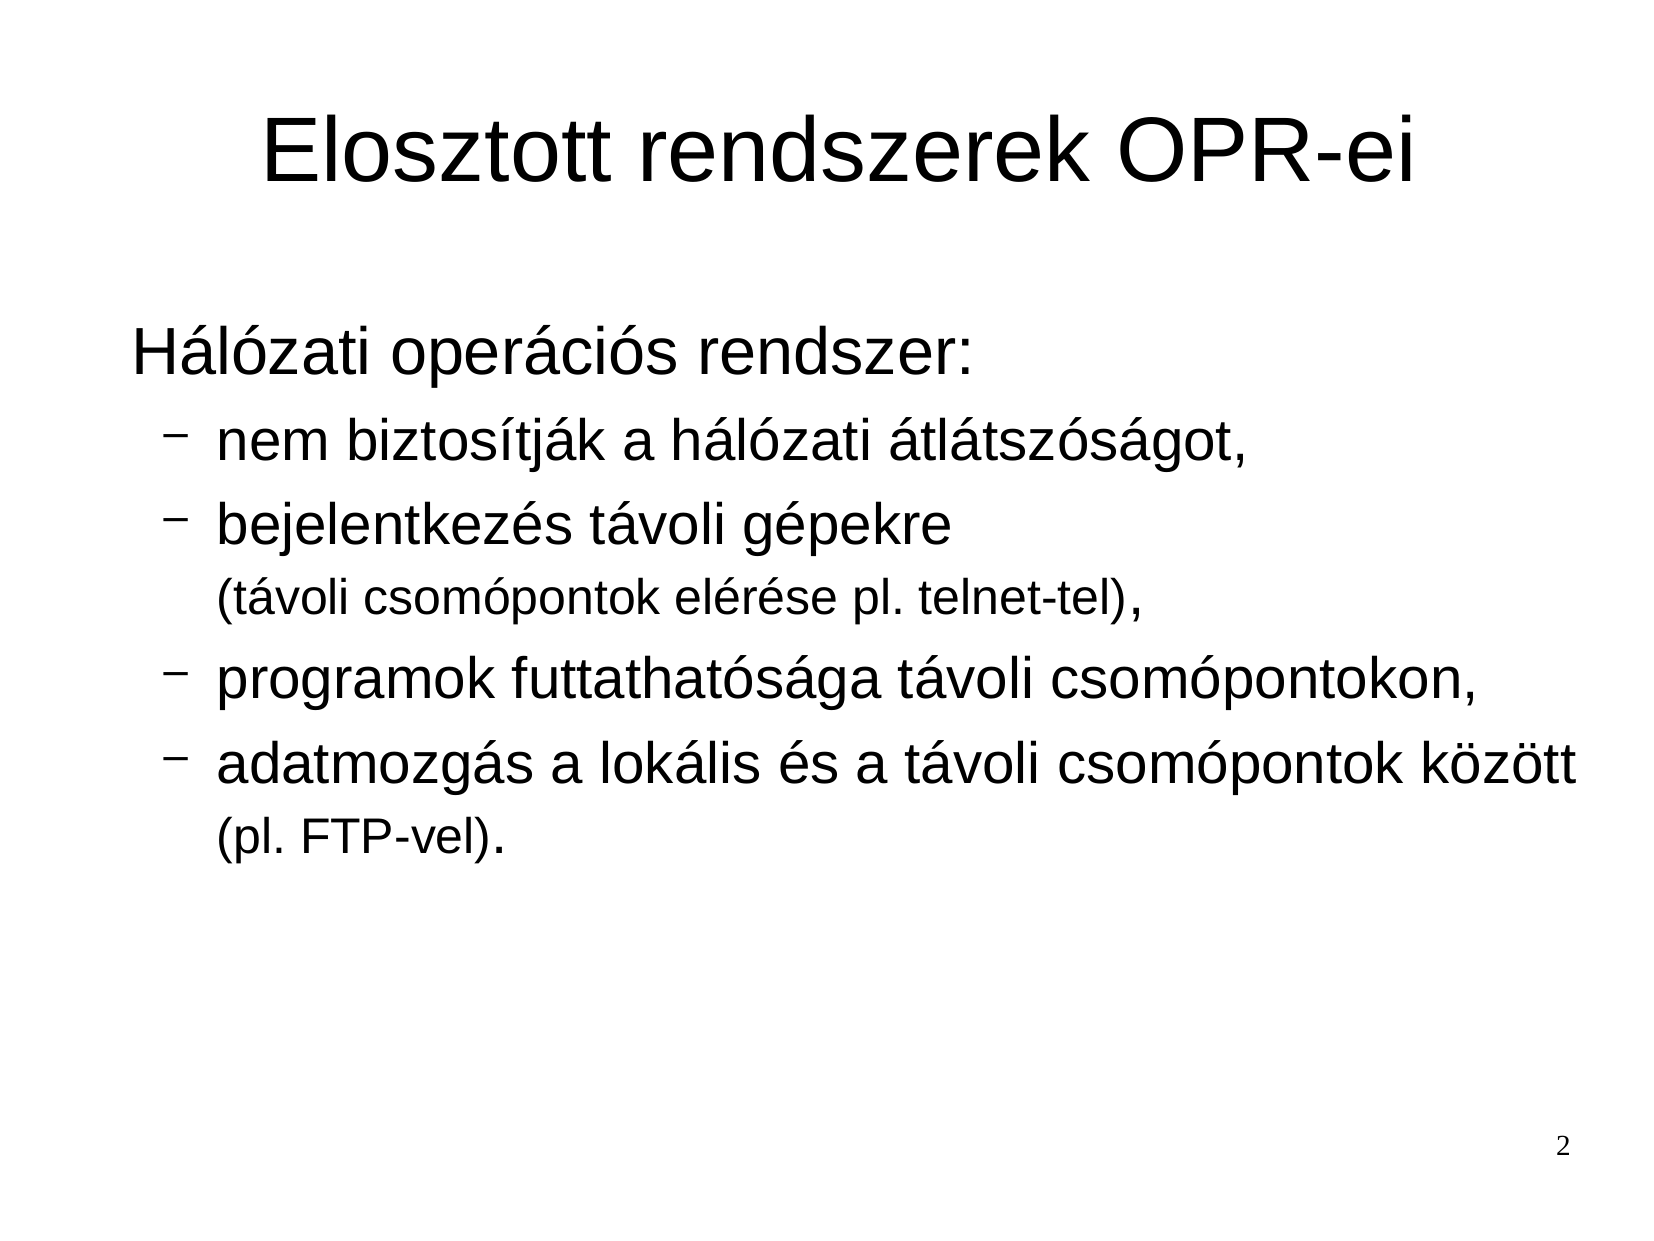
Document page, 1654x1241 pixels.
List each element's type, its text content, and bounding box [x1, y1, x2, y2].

list Hálózati operációs rendszer: nem biztosítják a hálózati átlátszóságot, bejelentkezés távoli gépekre (távoli csomópontok elérése pl. telnet-tel), programok futtathatósága távoli csomópontokon, adatmozgás a lokális és a távoli csomópontok között (pl. FTP-vel). [60, 299, 1597, 1074]
title Elosztott rendszerek OPR-ei [118, 41, 1525, 248]
